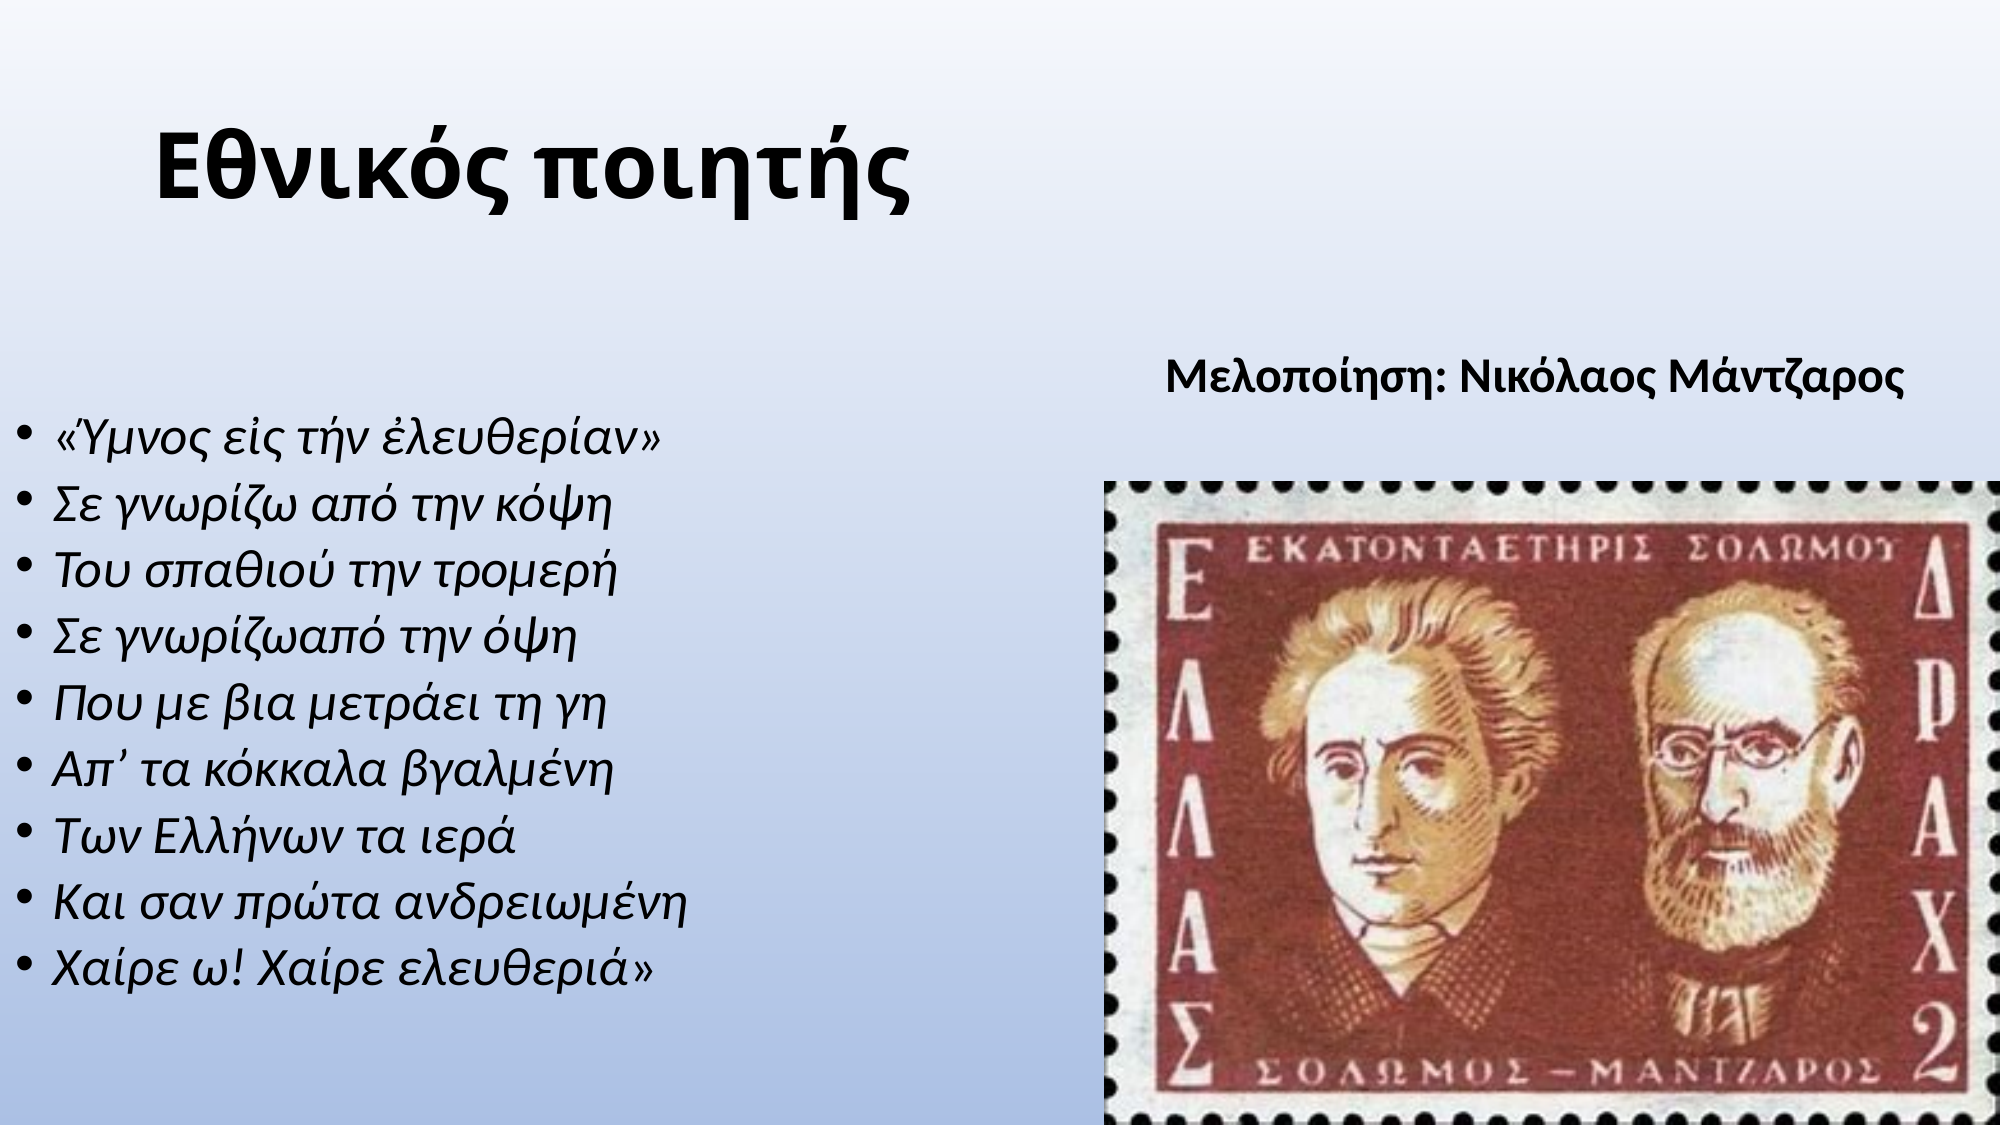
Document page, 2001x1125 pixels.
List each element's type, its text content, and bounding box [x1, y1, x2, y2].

list «Ύμνος εἰς τήν ἐλευθερίαν» Σε γνωρίζω από την κόψη Του σπαθιού την τρομερή Σε γνωρίζωαπό την όψη Που με βια μετράει τη γη Απ’ τα κόκκαλα βγαλμένη Των Ελλήνων τα ιερά Και σαν πρώτα ανδρειωμένη Χαίρε ω! Χαίρε ελευθεριά» [0, 410, 847, 1016]
list Μελοποίηση: Νικόλαος Μάντζαρος [1149, 275, 2000, 411]
picture [1104, 481, 2000, 1125]
title Εθνικός ποιητής [137, 59, 1863, 278]
